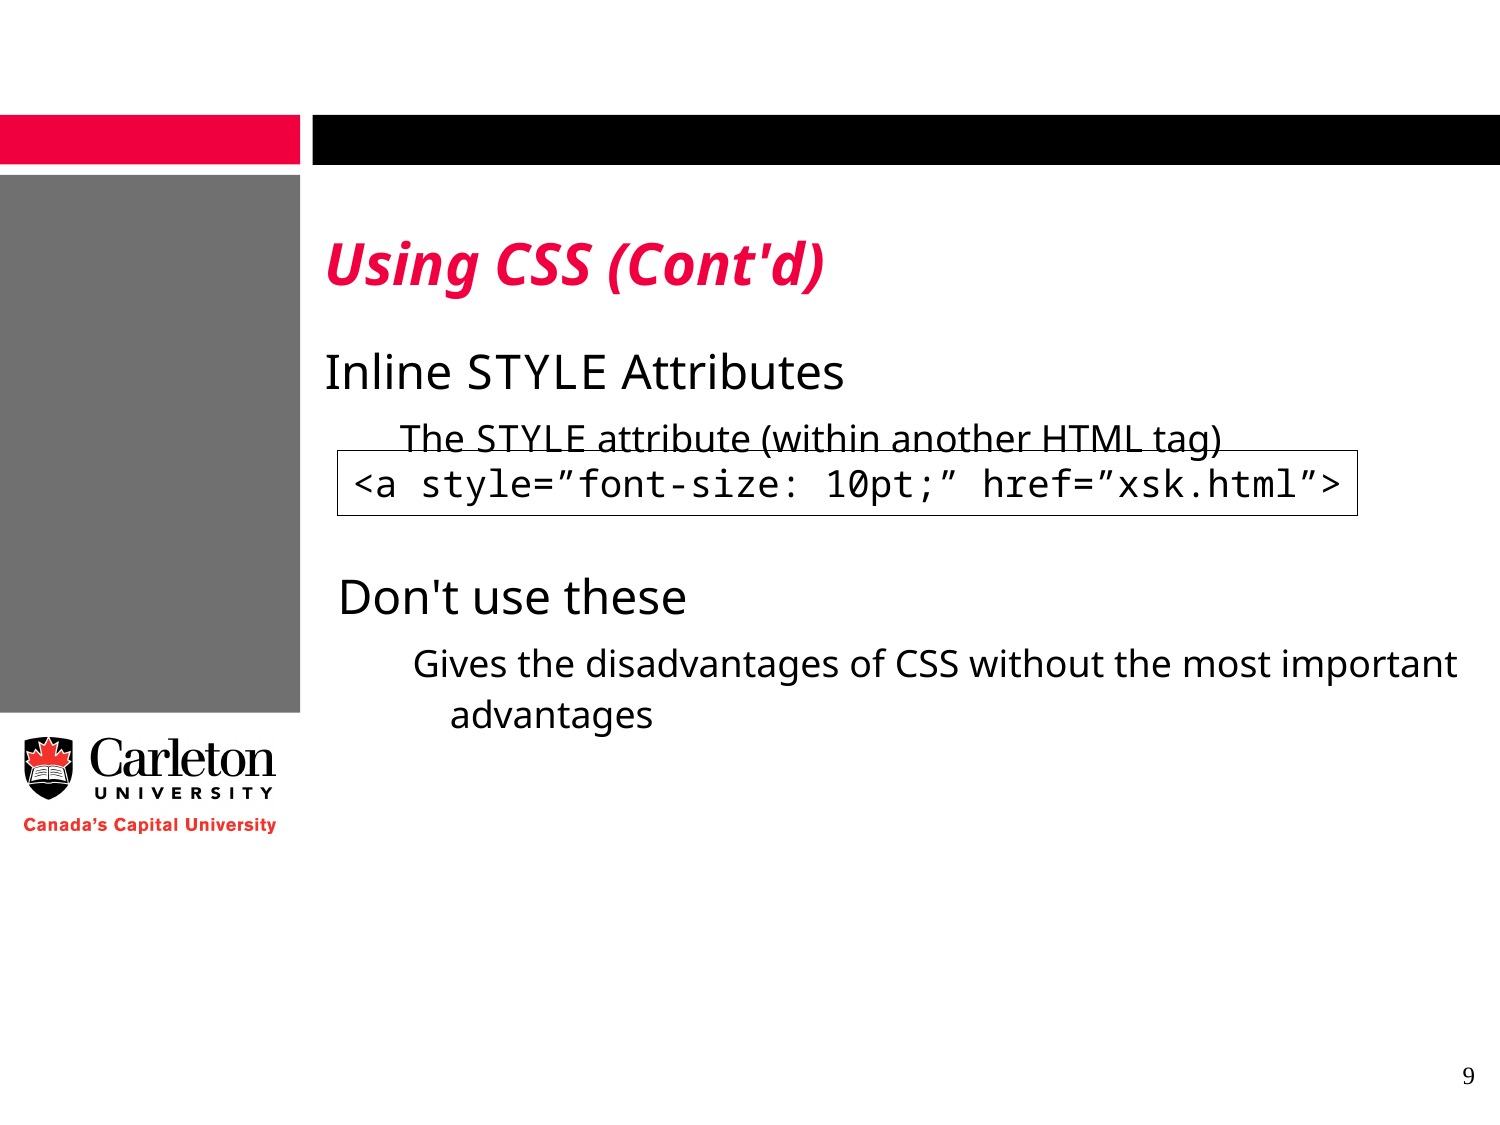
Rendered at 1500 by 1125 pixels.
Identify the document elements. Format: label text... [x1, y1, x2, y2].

list Inline STYLE Attributes The STYLE attribute (within another HTML tag) [324, 324, 1450, 1051]
picture [24, 737, 276, 834]
list Don't use these Gives the disadvantages of CSS without the most important advantages [337, 549, 1463, 708]
text_box <a style=”font-size: 10pt;” href=”xsk.html”> [337, 450, 1358, 511]
title Using CSS (Cont'd) [324, 187, 1450, 324]
